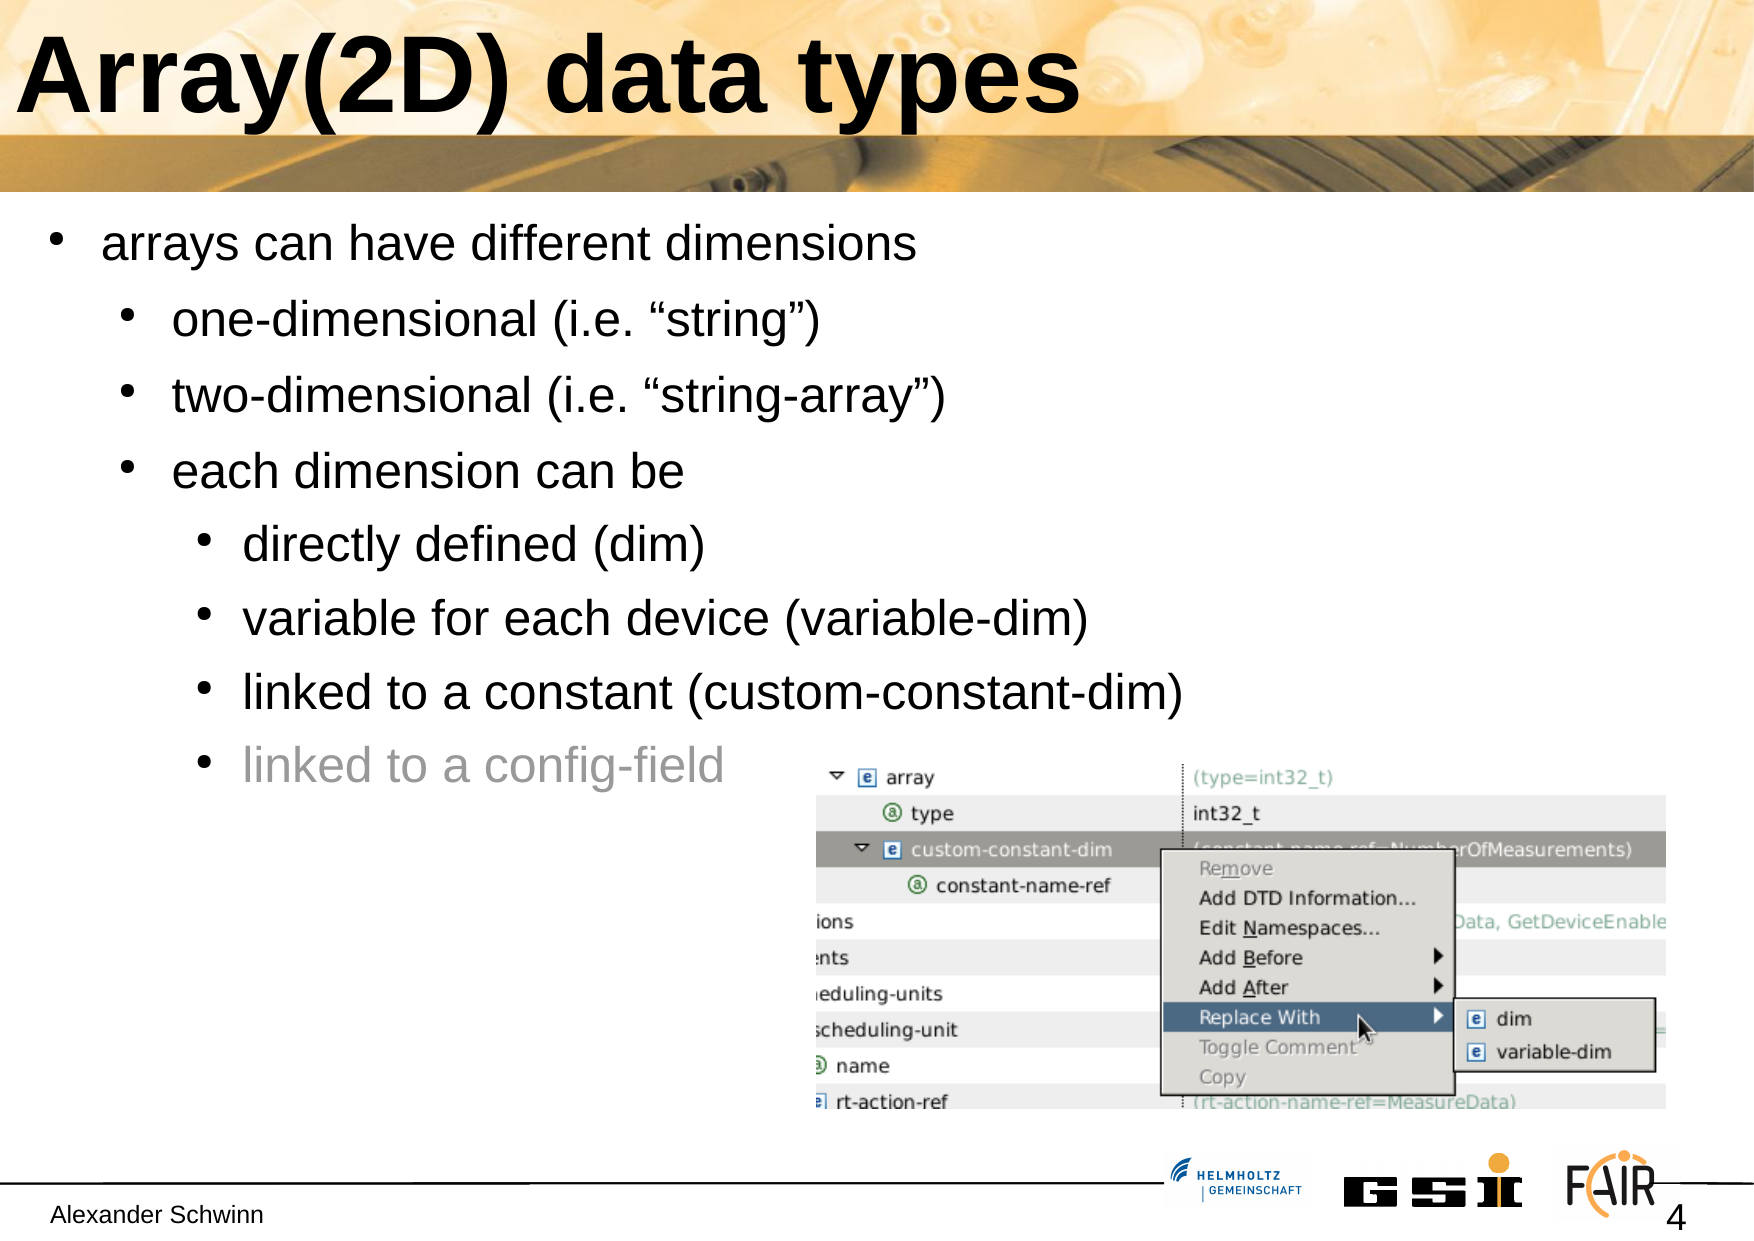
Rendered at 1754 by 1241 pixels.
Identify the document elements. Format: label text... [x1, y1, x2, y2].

picture [816, 764, 1666, 1109]
list arrays can have different dimensions one-dimensional (i.e. “string”) two-dimensional (i.e. “string-array”) each dimension can be directly defined (dim) variable for each device (variable-dim) linked to a constant (custom-constant-dim) linked to a config-field [30, 210, 1578, 1000]
title Array(2D) data types [0, 0, 1754, 143]
picture [1553, 1141, 1682, 1220]
picture [1344, 1153, 1522, 1207]
picture [1164, 1153, 1310, 1208]
picture [1671, 1209, 1679, 1220]
picture [0, 143, 1754, 193]
